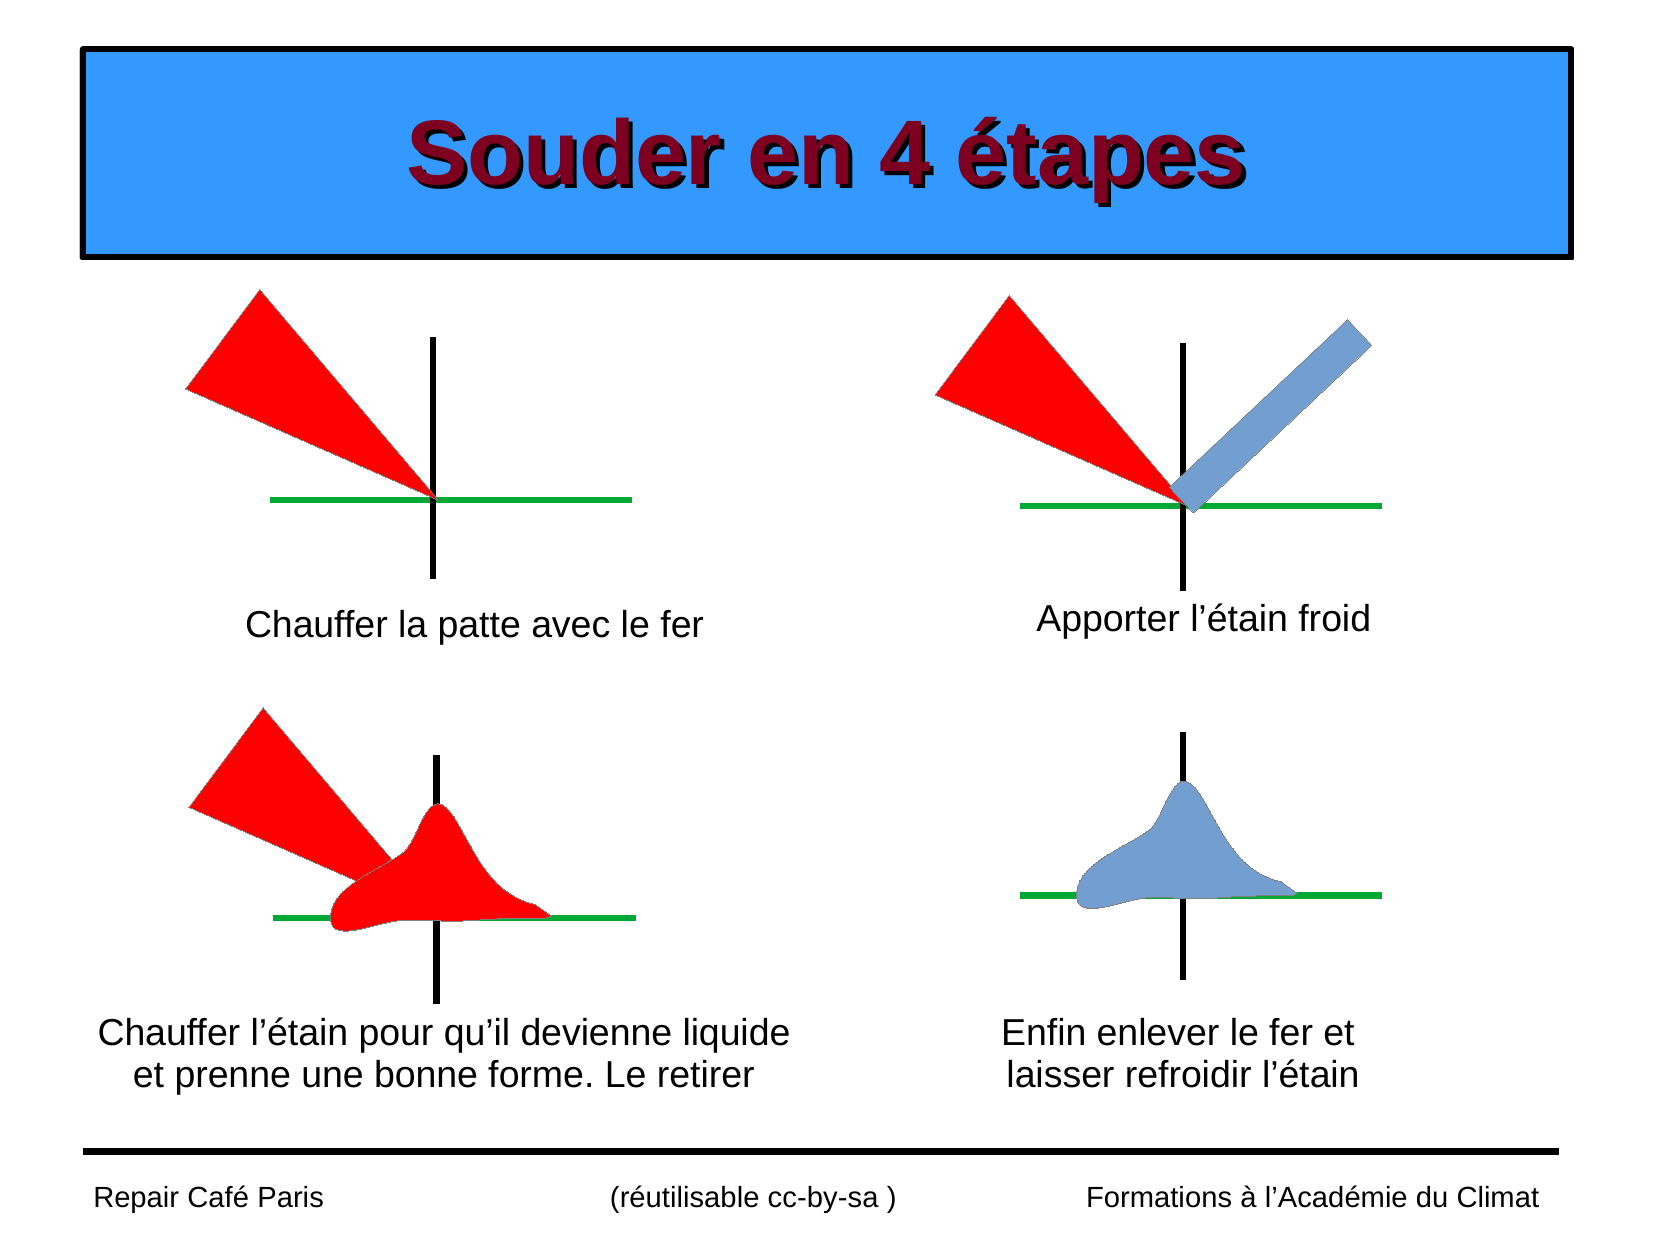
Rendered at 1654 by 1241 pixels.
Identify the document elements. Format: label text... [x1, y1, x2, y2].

text_box Apporter l’étain froid [1021, 590, 1387, 648]
text_box [185, 289, 439, 501]
title Souder en 4 étapes [82, 49, 1571, 257]
text_box Chauffer la patte avec le fer [230, 596, 720, 654]
text_box Enfin enlever le fer et laisser refroidir l’étain [986, 1003, 1381, 1103]
text_box [1076, 781, 1298, 909]
text_box [188, 707, 552, 932]
text_box [935, 295, 1372, 513]
text_box Chauffer l’étain pour qu’il devienne liquide et prenne une bonne forme. Le retirer [82, 1003, 806, 1103]
